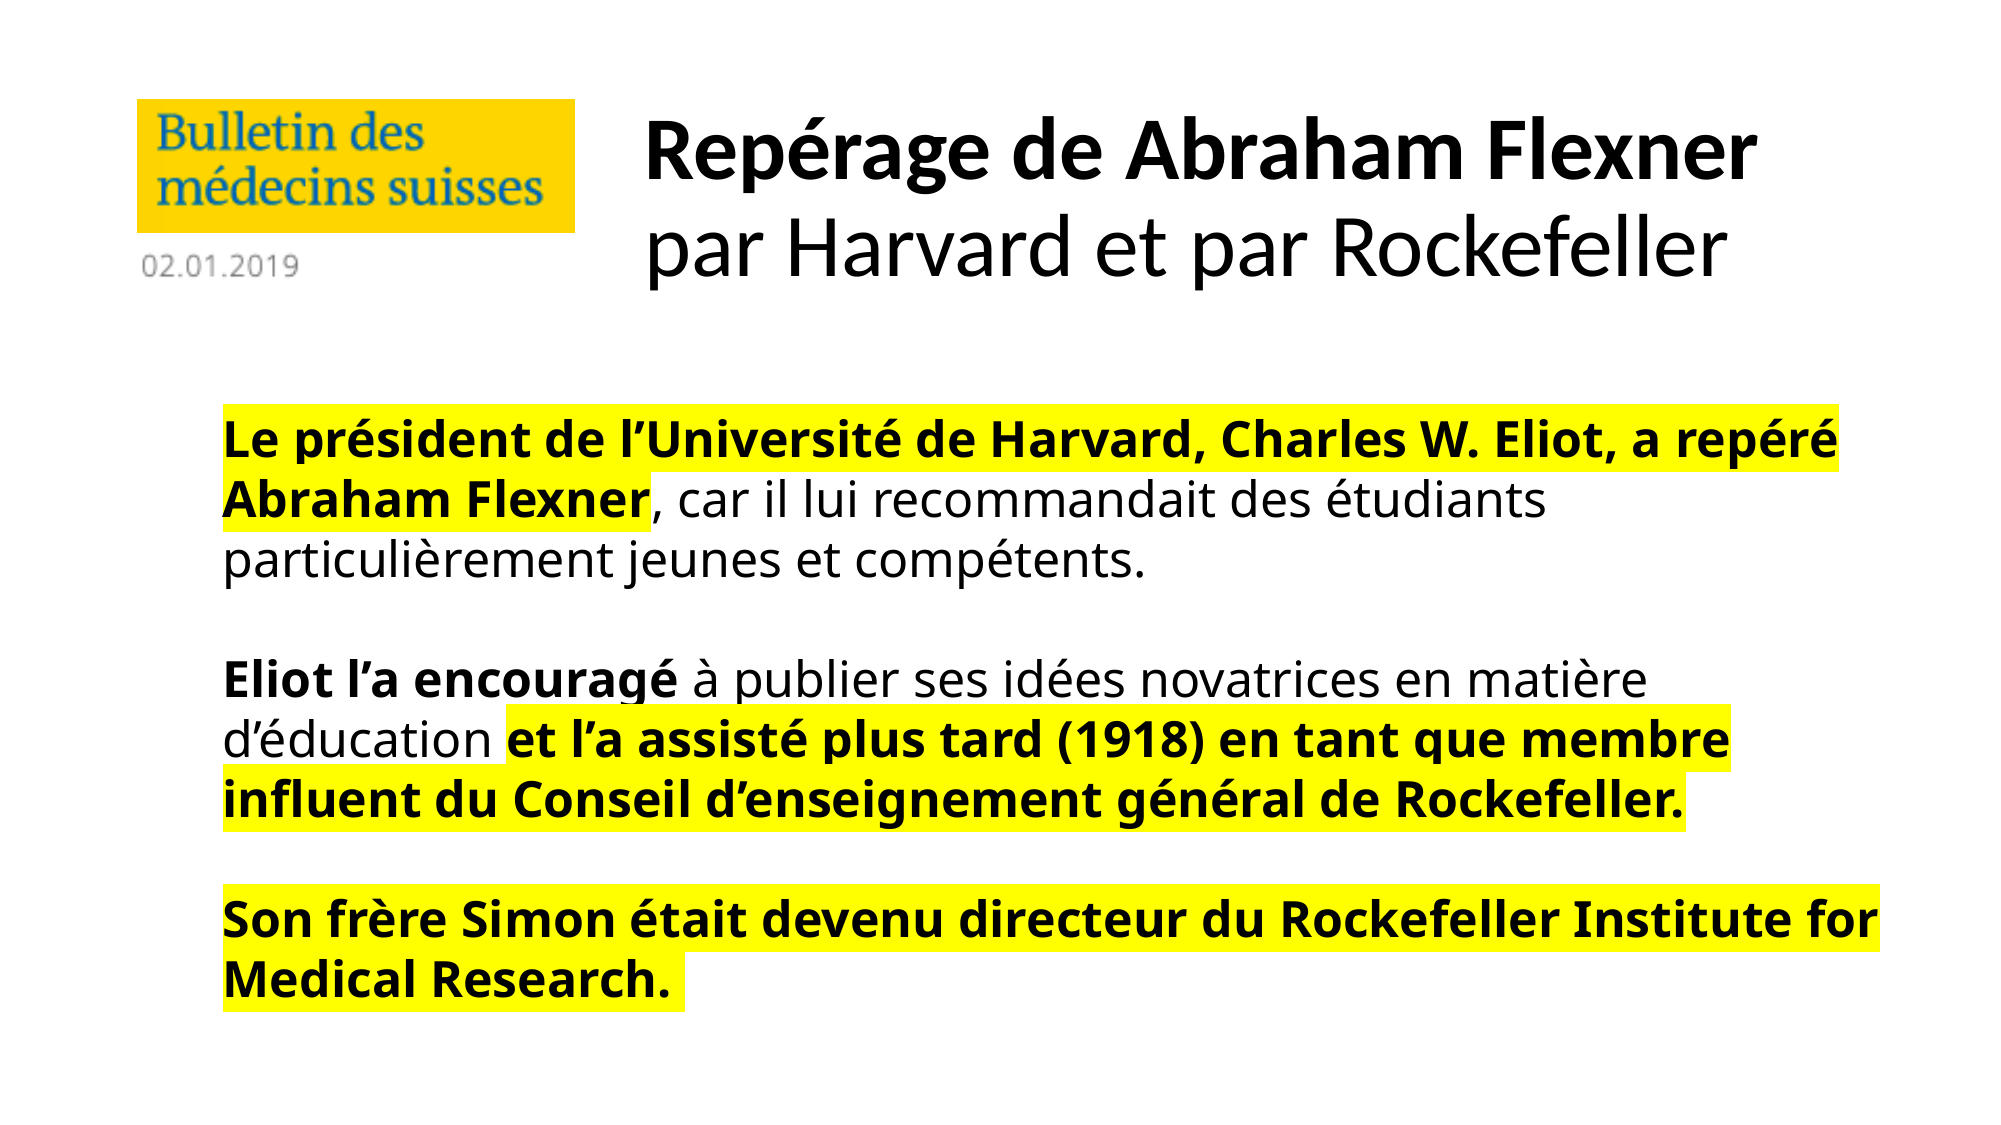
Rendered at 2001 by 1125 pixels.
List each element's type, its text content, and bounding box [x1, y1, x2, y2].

text_box Repérage de Abraham Flexner par Harvard et par Rockefeller [629, 90, 1980, 309]
picture [137, 245, 315, 290]
text_box Le président de l’Université de Harvard, Charles W. Eliot, a repéré Abraham Flexner, car il lui recommandait des étudiants particulièrement jeunes et compétents. Eliot l’a encouragé à publier ses idées novatrices en matière d’éducation et l’a assisté plus tard (1918) en tant que membre influent du Conseil d’enseignement général de Rockefeller. Son frère Simon était devenu directeur du Rockefeller Institute for Medical Research. [207, 399, 1896, 1021]
picture [137, 99, 575, 233]
